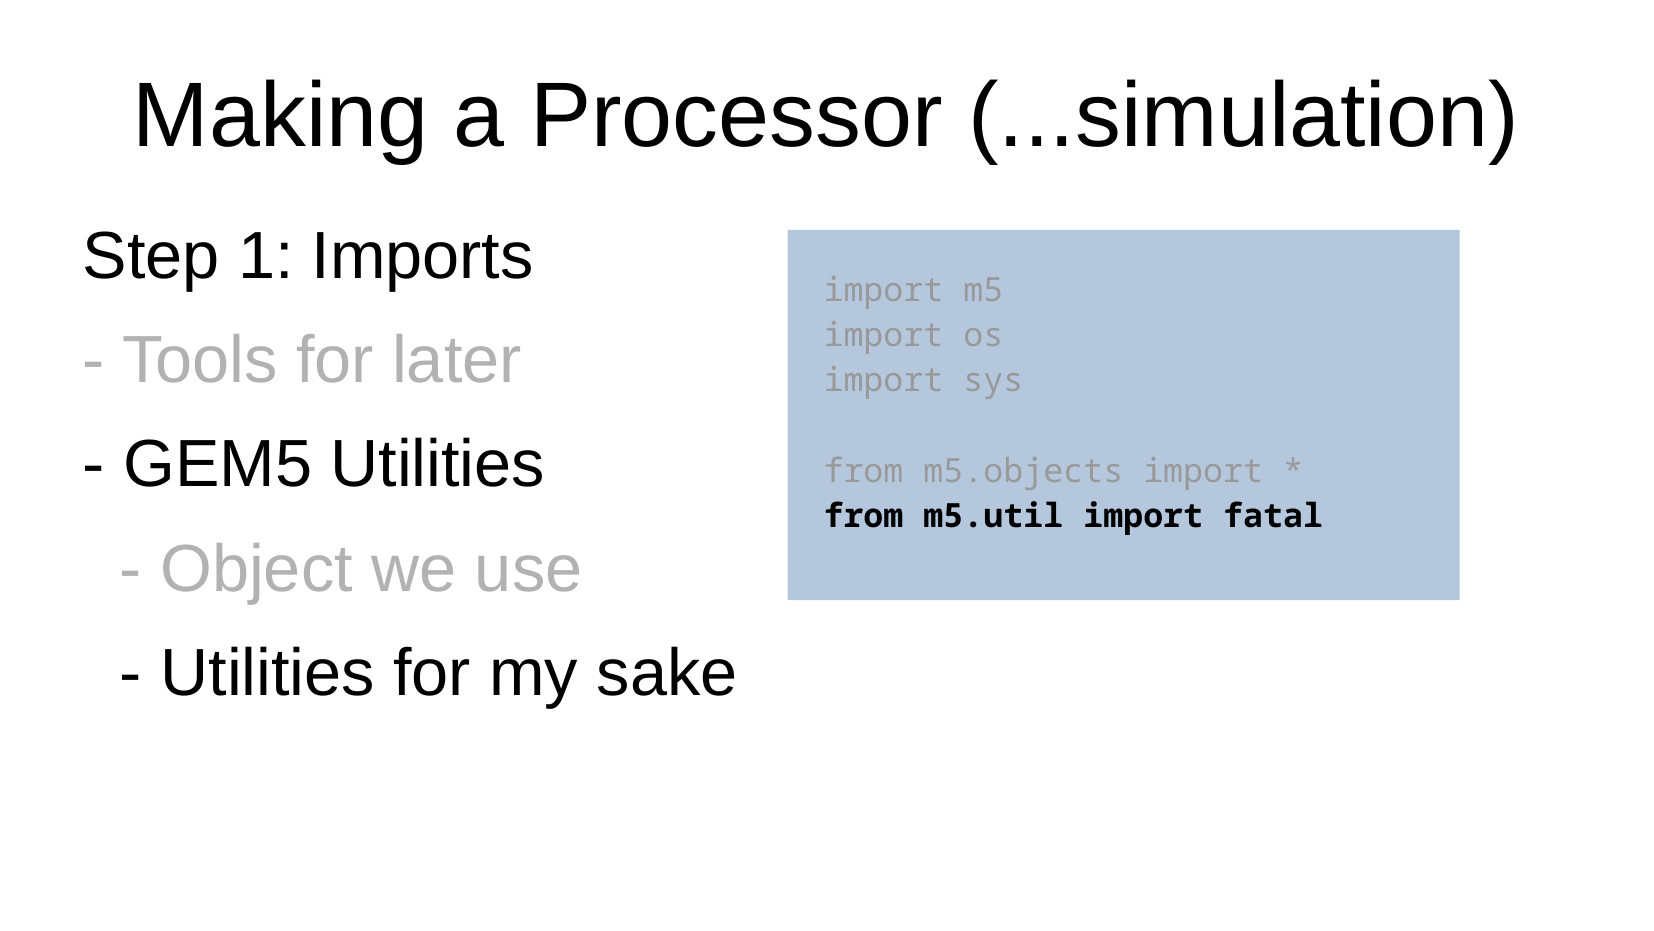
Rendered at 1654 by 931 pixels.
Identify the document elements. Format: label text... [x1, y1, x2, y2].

list Step 1: Imports - Tools for later - GEM5 Utilities - Object we use - Utilities for my sake [82, 217, 809, 758]
text_box import m5 import os import sys from m5.objects import * from m5.util import fatal [787, 229, 1460, 601]
title Making a Processor (...simulation) [82, 37, 1571, 193]
